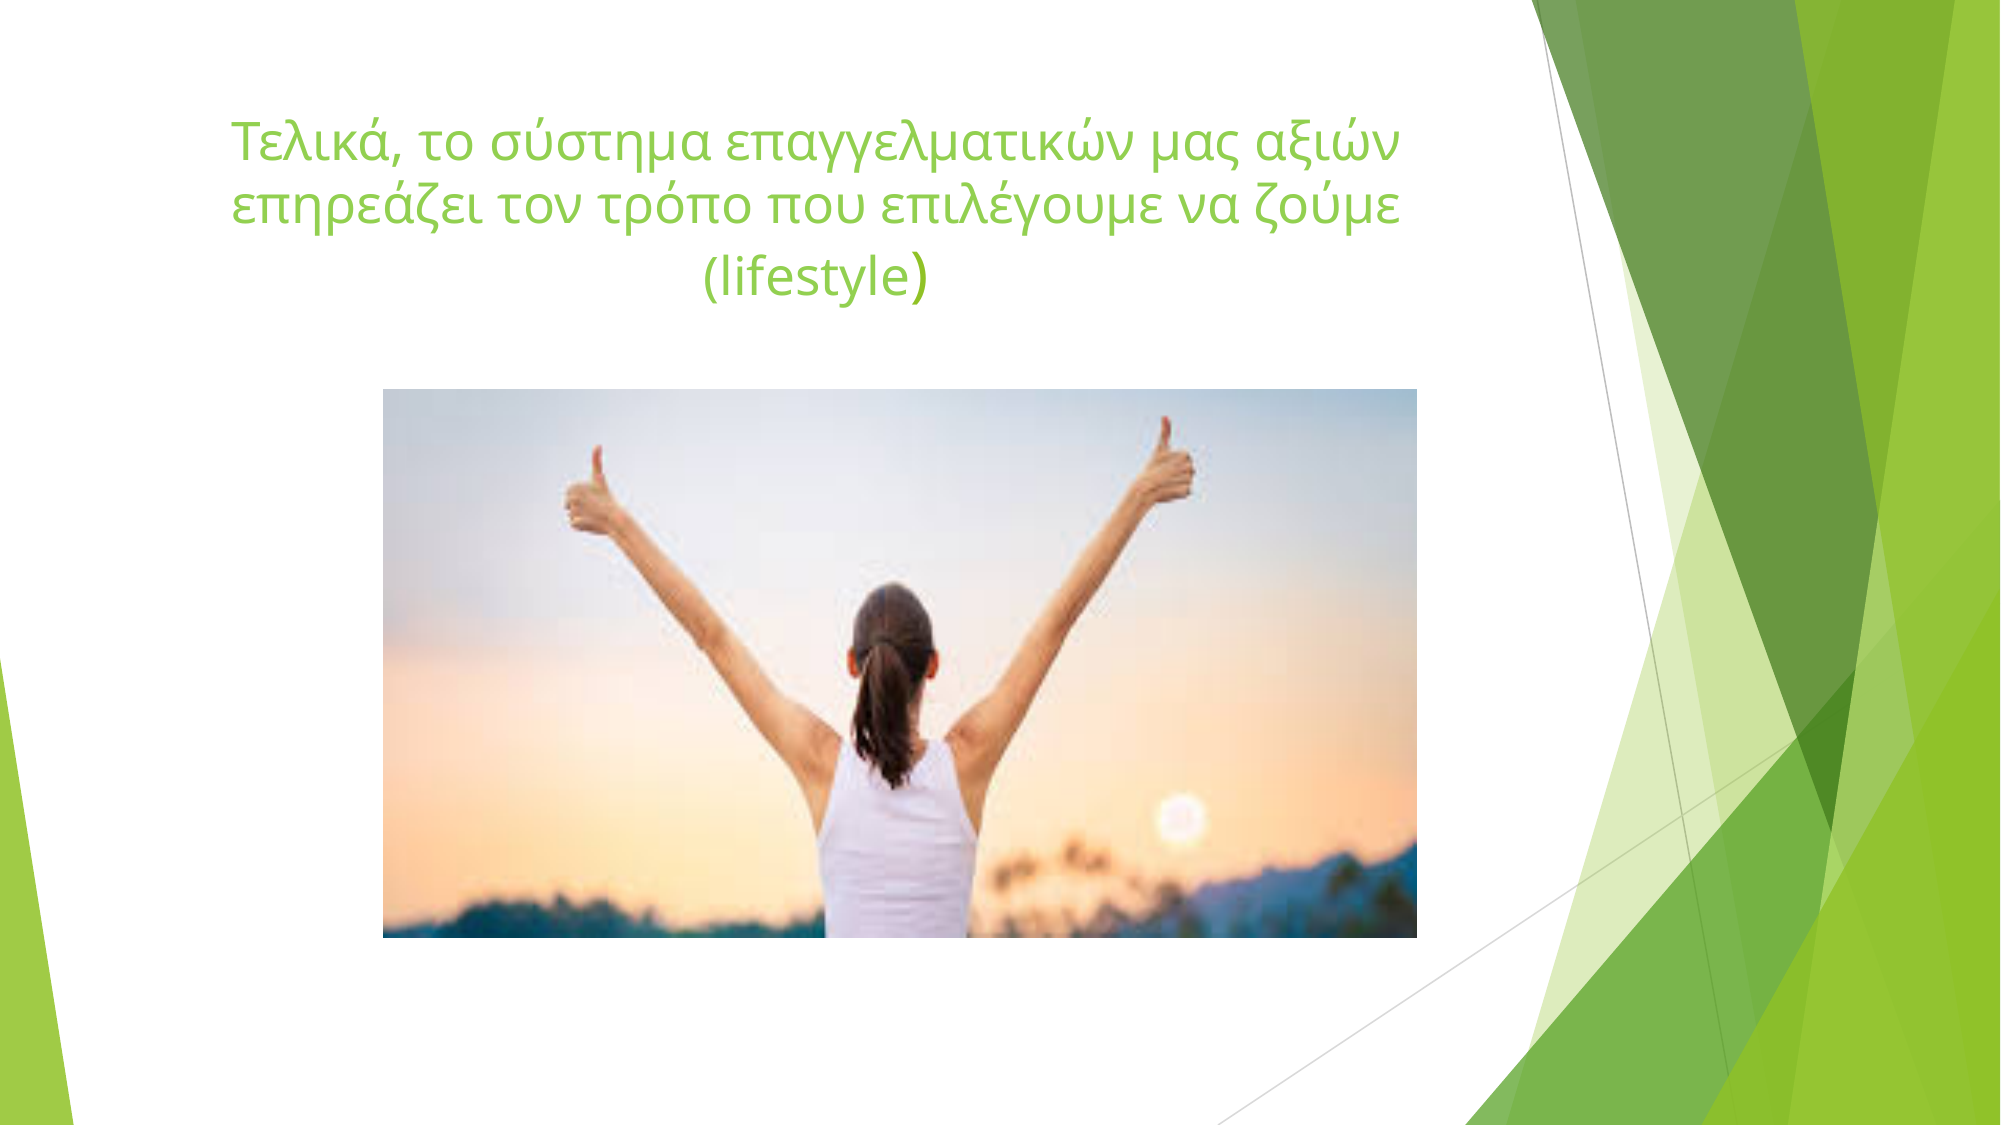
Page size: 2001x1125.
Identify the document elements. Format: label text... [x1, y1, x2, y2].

picture [383, 389, 1417, 938]
title Τελικά, το σύστημα επαγγελματικών μας αξιών επηρεάζει τον τρόπο που επιλέγουμε να ζούμε (lifestyle) [111, 99, 1522, 317]
